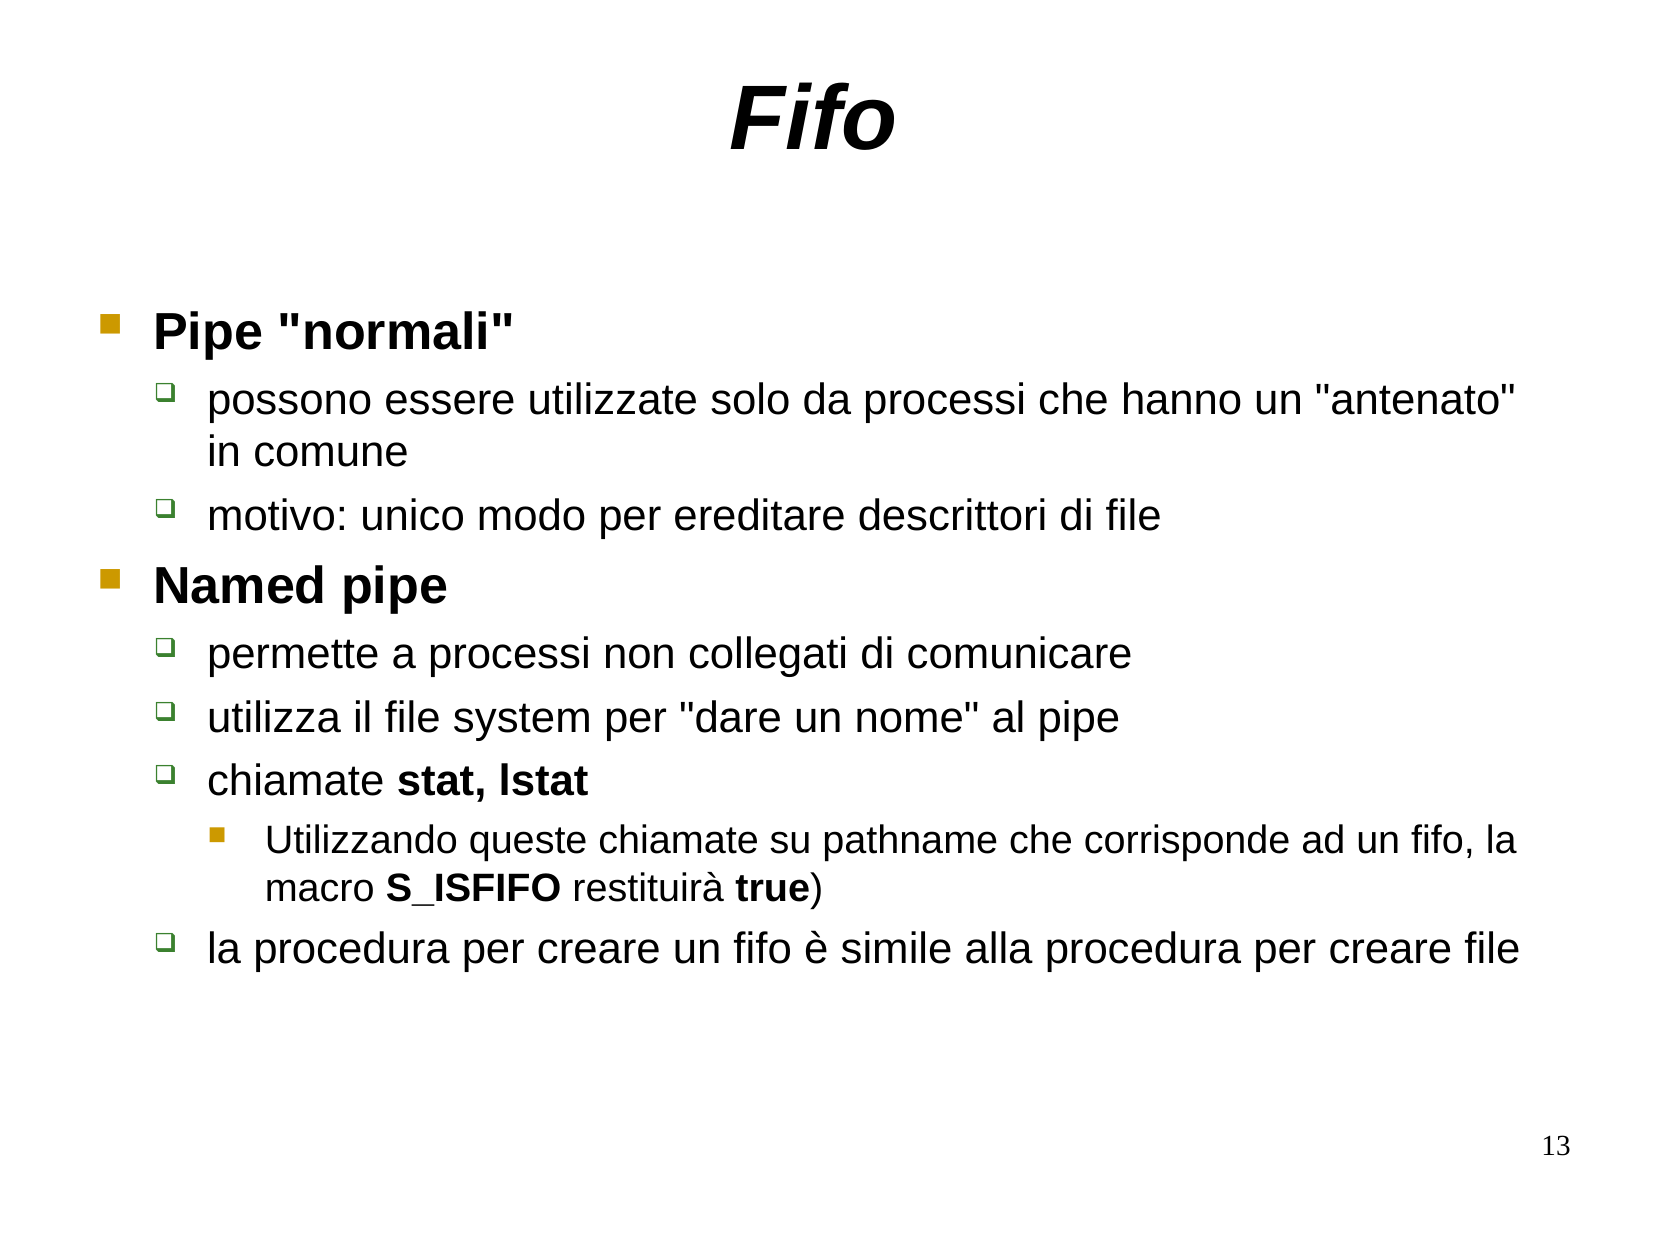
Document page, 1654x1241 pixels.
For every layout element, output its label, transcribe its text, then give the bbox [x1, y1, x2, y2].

title Fifo [82, 50, 1571, 257]
list Pipe "normali" possono essere utilizzate solo da processi che hanno un "antenato" in comune motivo: unico modo per ereditare descrittori di file Named pipe permette a processi non collegati di comunicare utilizza il file system per "dare un nome" al pipe chiamate stat, lstat Utilizzando queste chiamate su pathname che corrisponde ad un fifo, la macro S_ISFIFO restituirà true) la procedura per creare un fifo è simile alla procedura per creare file [82, 289, 1571, 1180]
